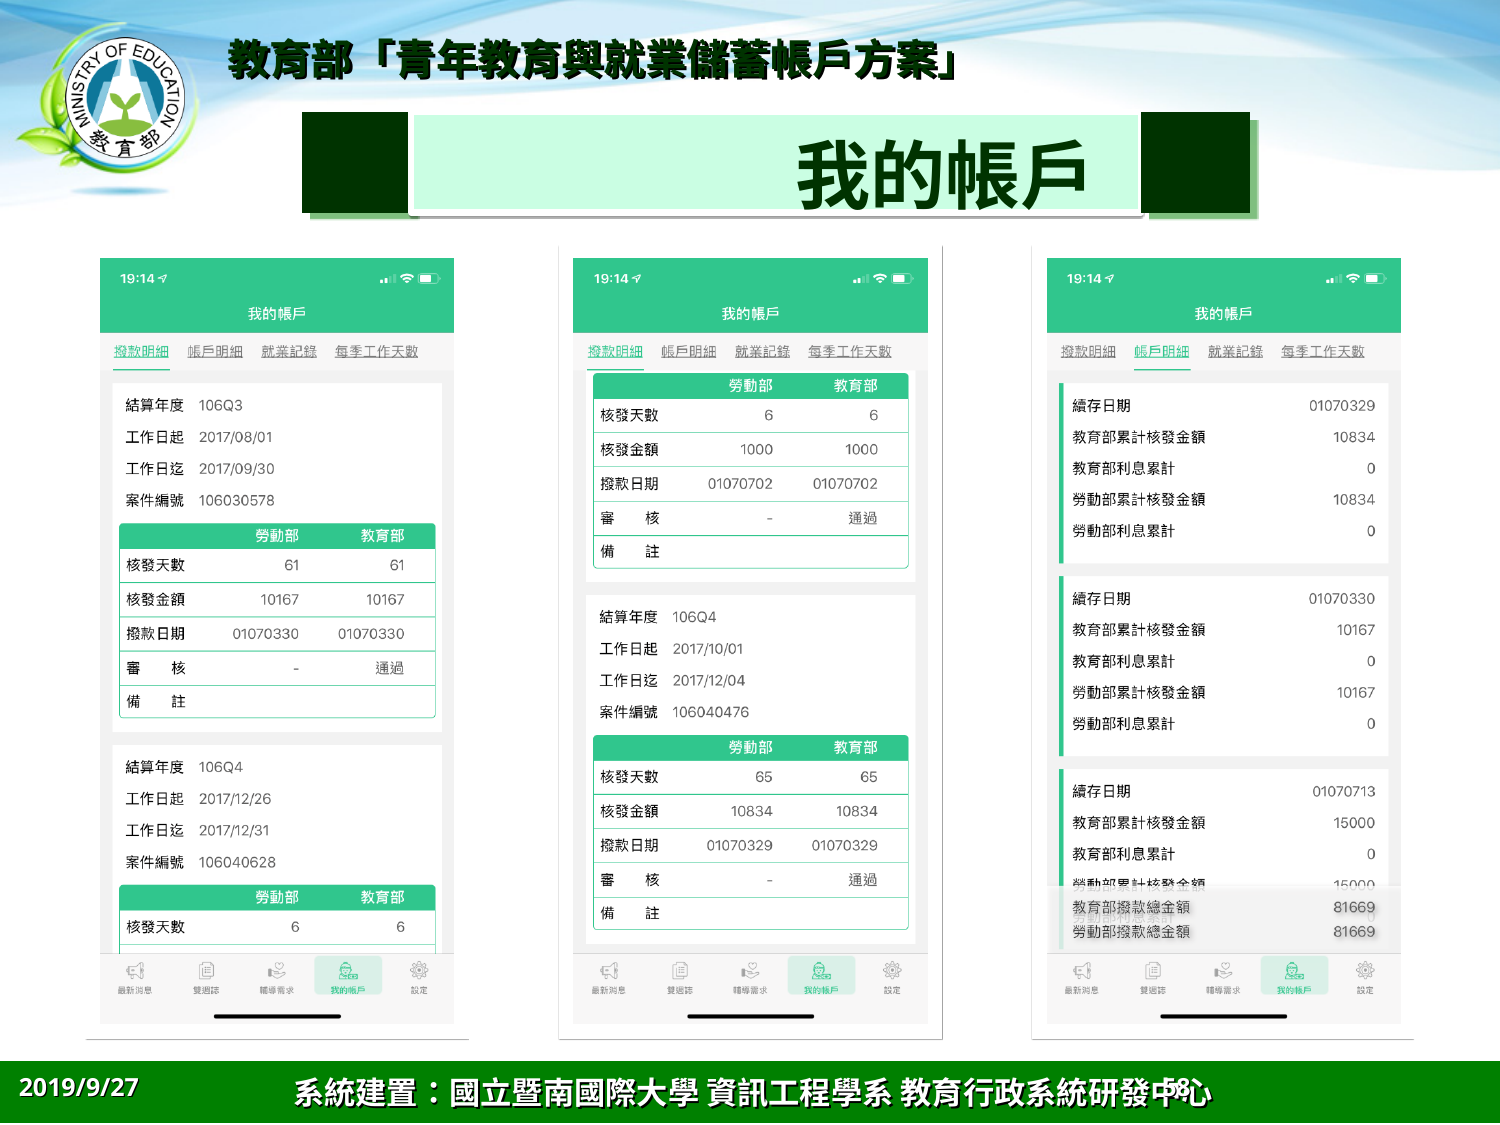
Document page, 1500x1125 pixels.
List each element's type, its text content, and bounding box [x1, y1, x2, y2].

text_box 2019/9/27 [3, 1063, 354, 1117]
text_box 我的帳戶 [411, 112, 1141, 213]
picture [573, 257, 928, 1025]
text_box 58 [1147, 1063, 1498, 1117]
picture [1046, 257, 1401, 1025]
picture [99, 257, 455, 1025]
text_box [1141, 112, 1250, 213]
text_box [302, 112, 411, 213]
